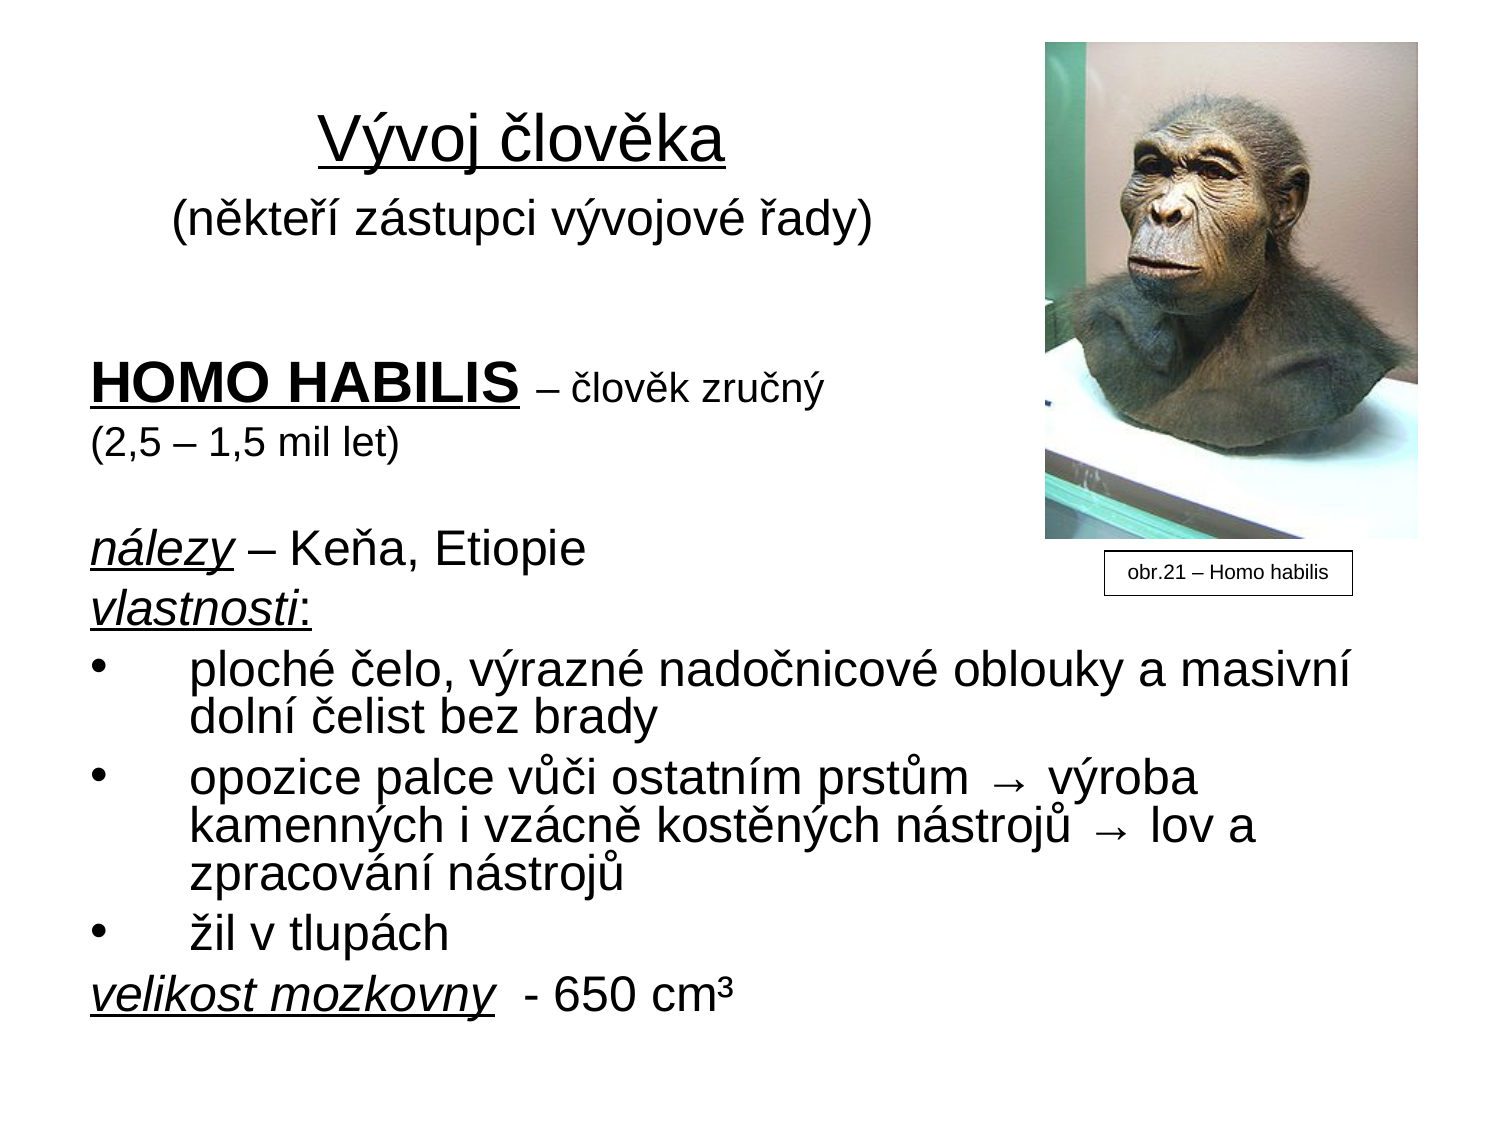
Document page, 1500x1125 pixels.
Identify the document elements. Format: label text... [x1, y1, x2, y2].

title Vývoj člověka (někteří zástupci vývojové řady) [75, 66, 1045, 268]
text_box obr.21 – Homo habilis [1104, 550, 1353, 596]
title Vývoj člověka (někteří zástupci vývojové řady) [1418, 66, 1426, 268]
list HOMO HABILIS – člověk zručný (2,5 – 1,5 mil let) nálezy – Keňa, Etiopie vlastnosti: ploché čelo, výrazné nadočnicové oblouky a masivní dolní čelist bez brady opozice palce vůči ostatním prstům → výroba kamenných i vzácně kostěných nástrojů → lov a zpracování nástrojů žil v tlupách velikost mozkovny - 650 cm³ [75, 349, 1426, 1035]
picture [1045, 42, 1418, 539]
